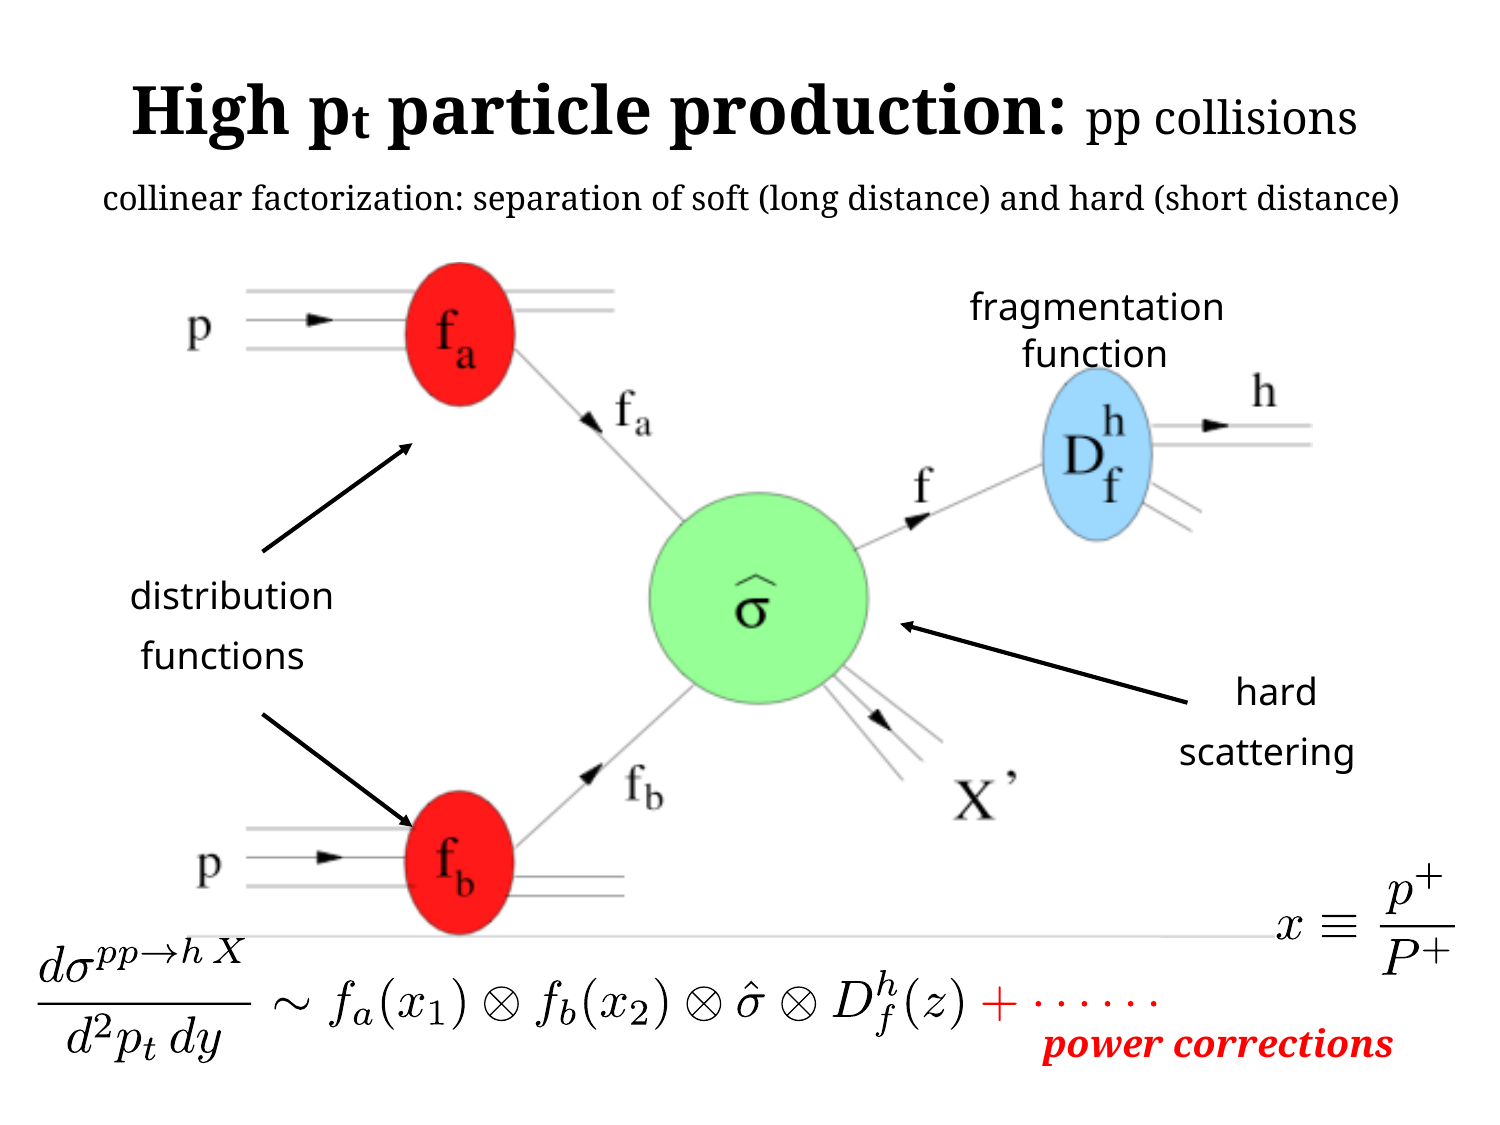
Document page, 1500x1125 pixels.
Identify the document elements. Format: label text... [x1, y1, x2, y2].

text_box [1275, 862, 1455, 975]
text_box power corrections [975, 1012, 1463, 1088]
text_box collinear factorization: separation of soft (long distance) and hard (short distance) [4, 169, 1500, 225]
text_box [37, 937, 1161, 1064]
title High pt particle production: pp collisions [0, 29, 1500, 188]
picture [187, 262, 1313, 938]
text_box fragmentation function [940, 262, 1241, 383]
text_box hard scattering [1154, 648, 1385, 784]
text_box distribution functions [100, 551, 350, 688]
